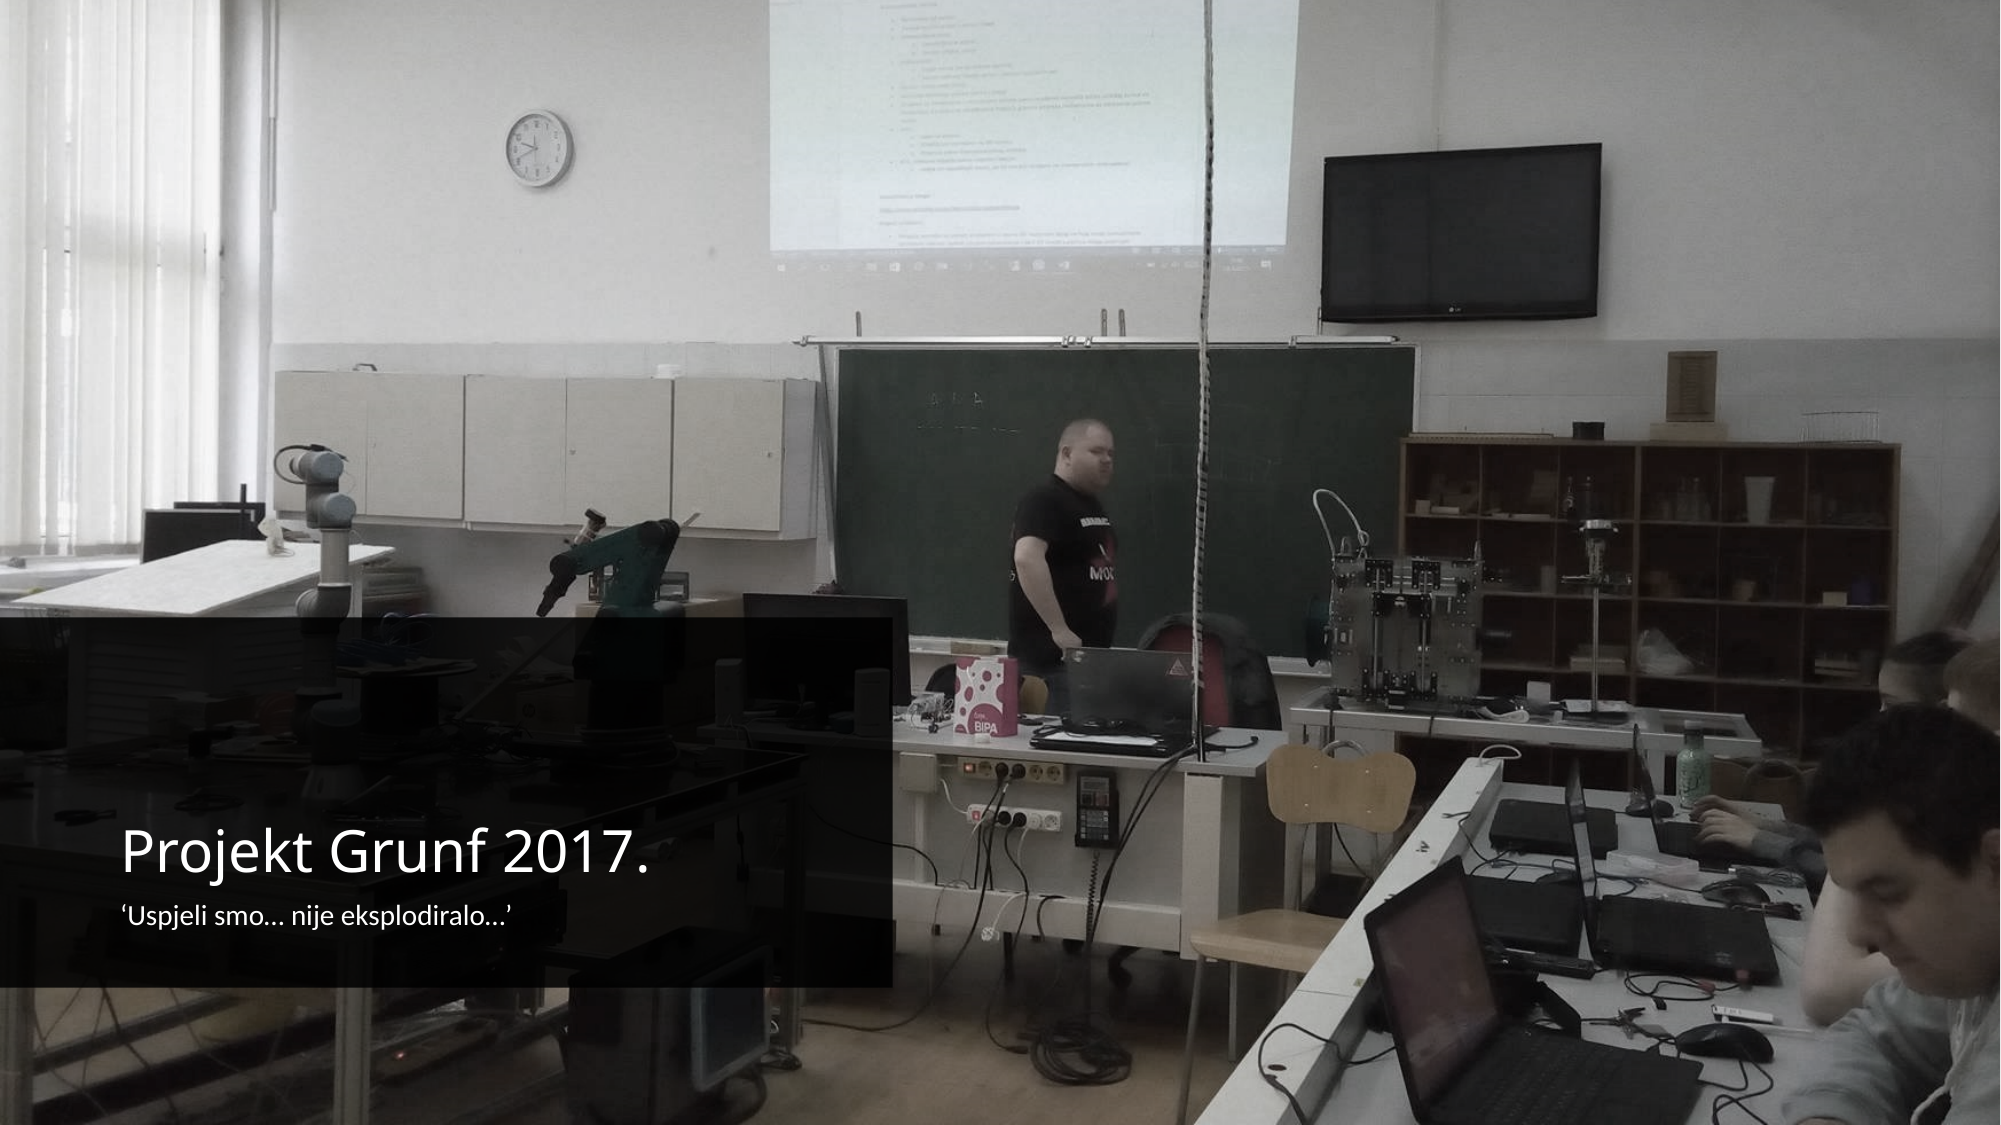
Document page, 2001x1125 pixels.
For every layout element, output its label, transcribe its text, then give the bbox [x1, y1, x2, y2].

picture [0, 0, 2000, 1125]
title Projekt Grunf 2017. [105, 660, 862, 892]
text_box [0, 617, 893, 988]
subtitle ‘Uspjeli smo… nije eksplodiralo…’ [105, 892, 862, 955]
